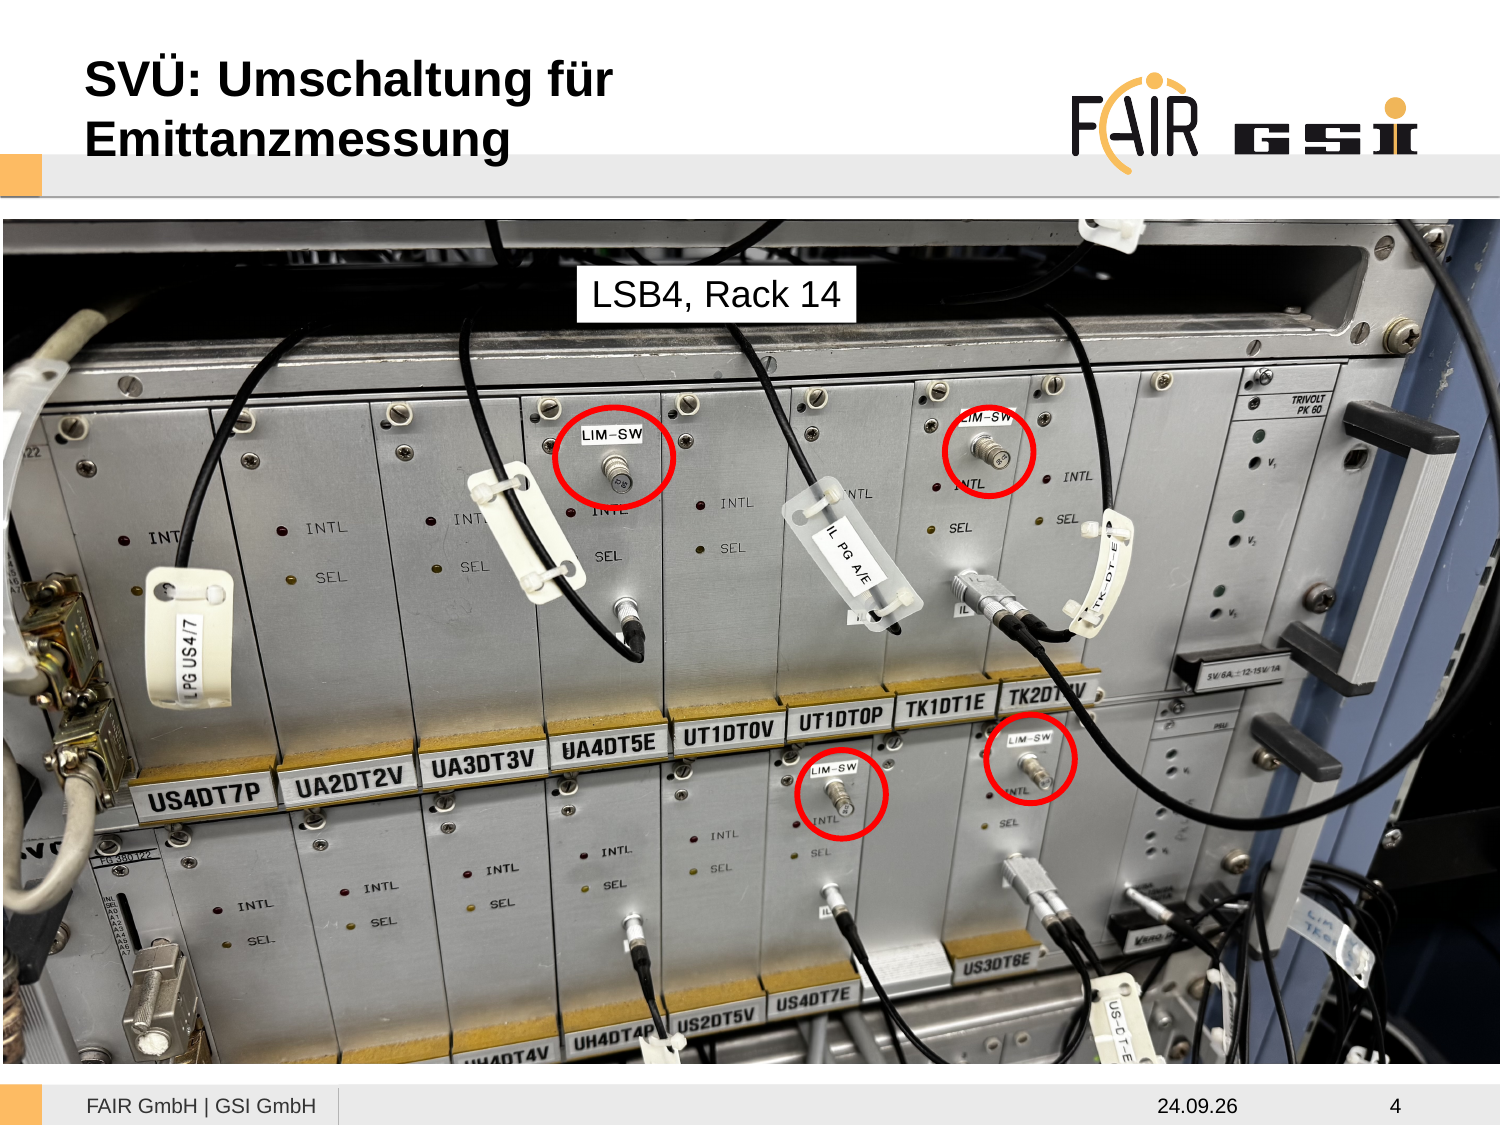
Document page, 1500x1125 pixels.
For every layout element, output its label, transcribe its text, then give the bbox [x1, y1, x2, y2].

text_box LSB4, Rack 14 [576, 265, 857, 323]
picture [1071, 70, 1199, 177]
title SVÜ: Umschaltung für Emittanzmessung [69, 44, 986, 174]
picture [3, 219, 1500, 1064]
picture [1233, 95, 1419, 154]
